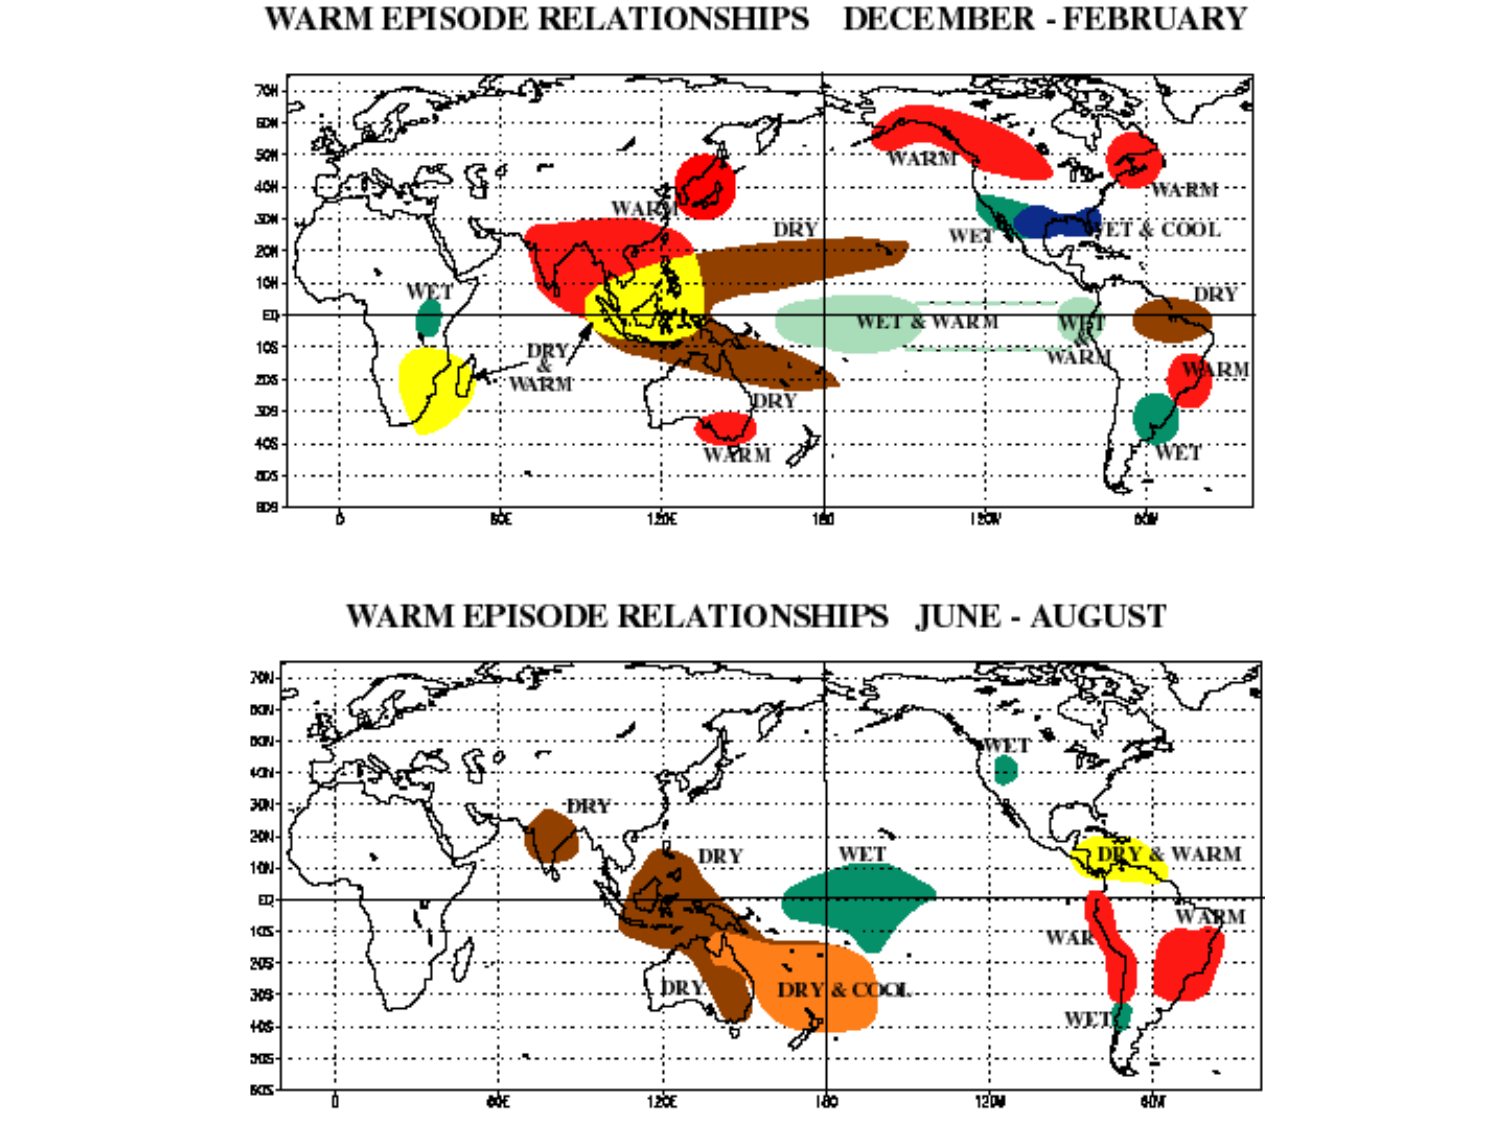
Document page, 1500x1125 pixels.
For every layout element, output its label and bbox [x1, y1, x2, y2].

picture [249, 0, 1265, 1125]
